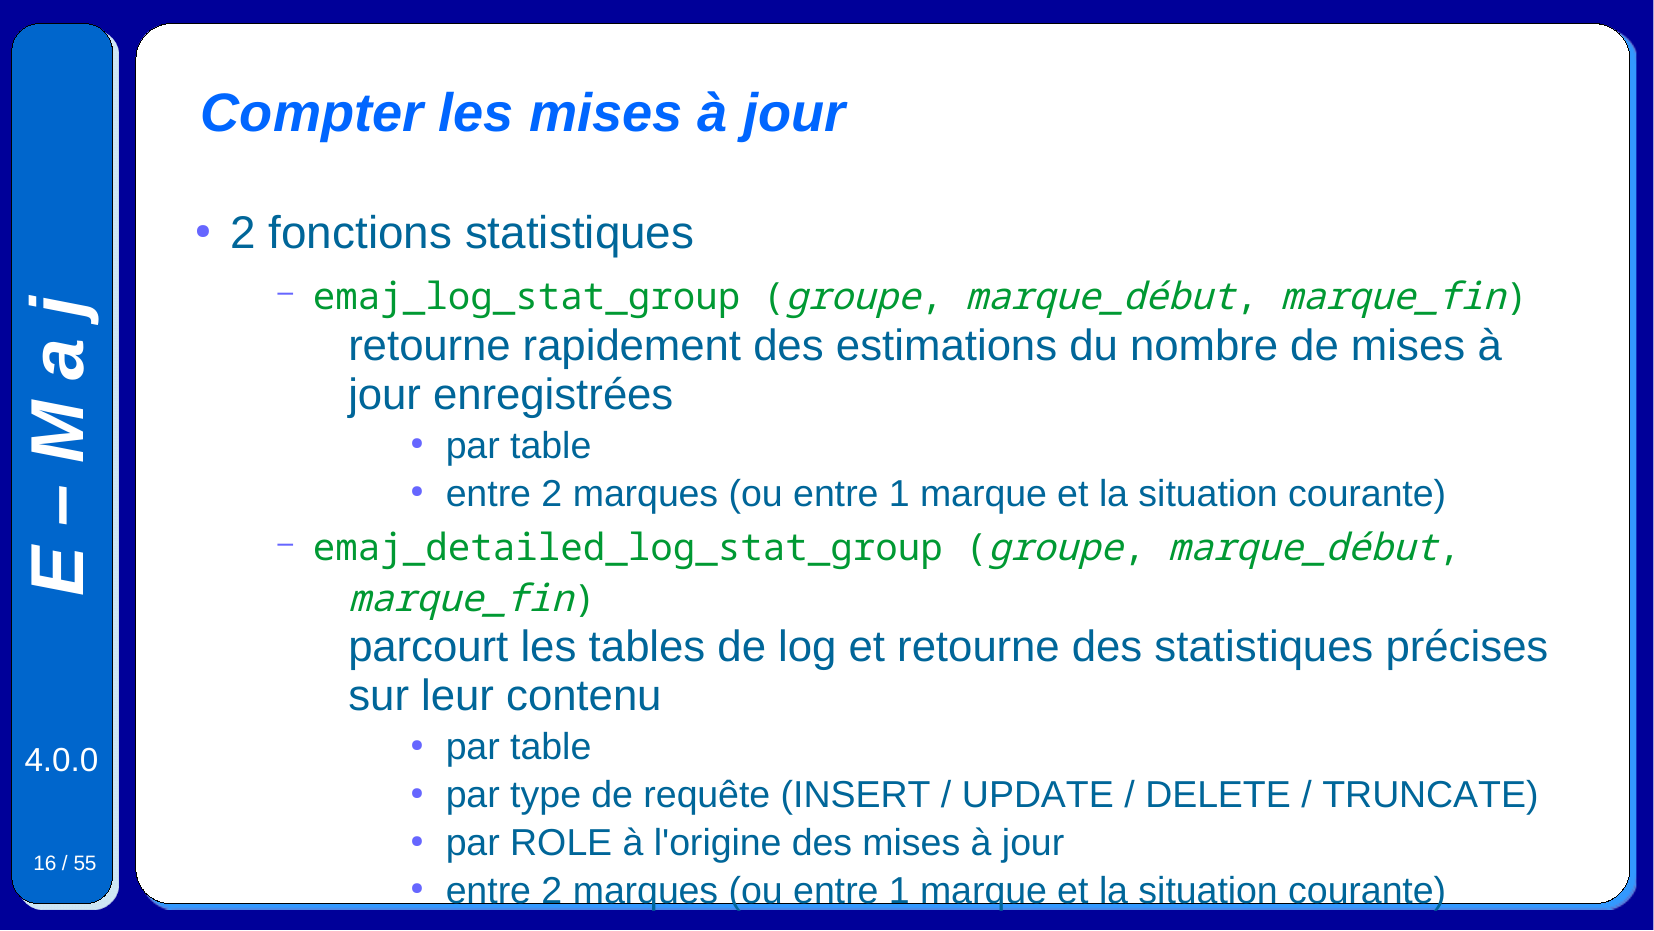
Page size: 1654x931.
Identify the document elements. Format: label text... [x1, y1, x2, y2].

title Compter les mises à jour [200, 34, 1575, 191]
list 2 fonctions statistiques emaj_log_stat_group (groupe, marque_début, marque_fin) retourne rapidement des estimations du nombre de mises à jour enregistrées par table entre 2 marques (ou entre 1 marque et la situation courante) emaj_detailed_log_stat_group (groupe, marque_début, marque_fin) parcourt les tables de log et retourne des statistiques précises sur leur contenu par table par type de requête (INSERT / UPDATE / DELETE / TRUNCATE) par ROLE à l'origine des mises à jour entre 2 marques (ou entre 1 marque et la situation courante) [177, 206, 1587, 889]
